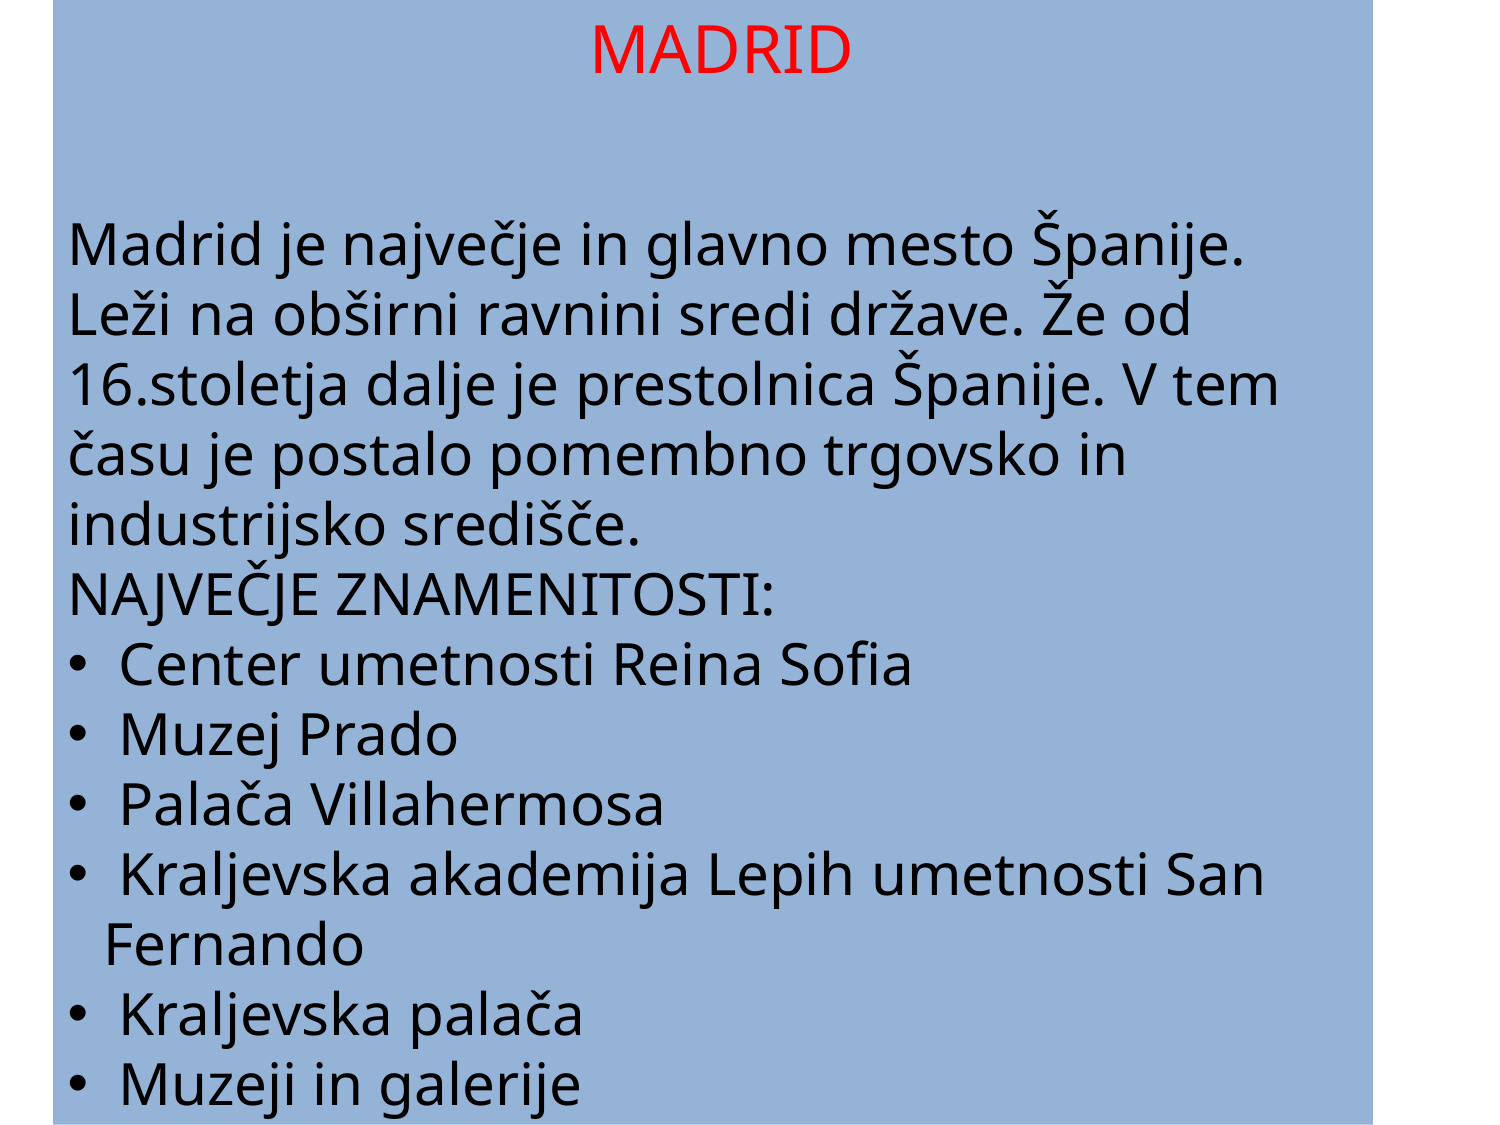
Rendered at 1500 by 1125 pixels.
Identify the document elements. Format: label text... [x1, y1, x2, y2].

text_box MADRID Madrid je največje in glavno mesto Španije. Leži na obširni ravnini sredi države. Že od 16.stoletja dalje je prestolnica Španije. V tem času je postalo pomembno trgovsko in industrijsko središče. NAJVEČJE ZNAMENITOSTI: Center umetnosti Reina Sofia Muzej Prado Palača Villahermosa Kraljevska akademija Lepih umetnosti San Fernando Kraljevska palača Muzeji in galerije [53, 0, 1373, 1125]
